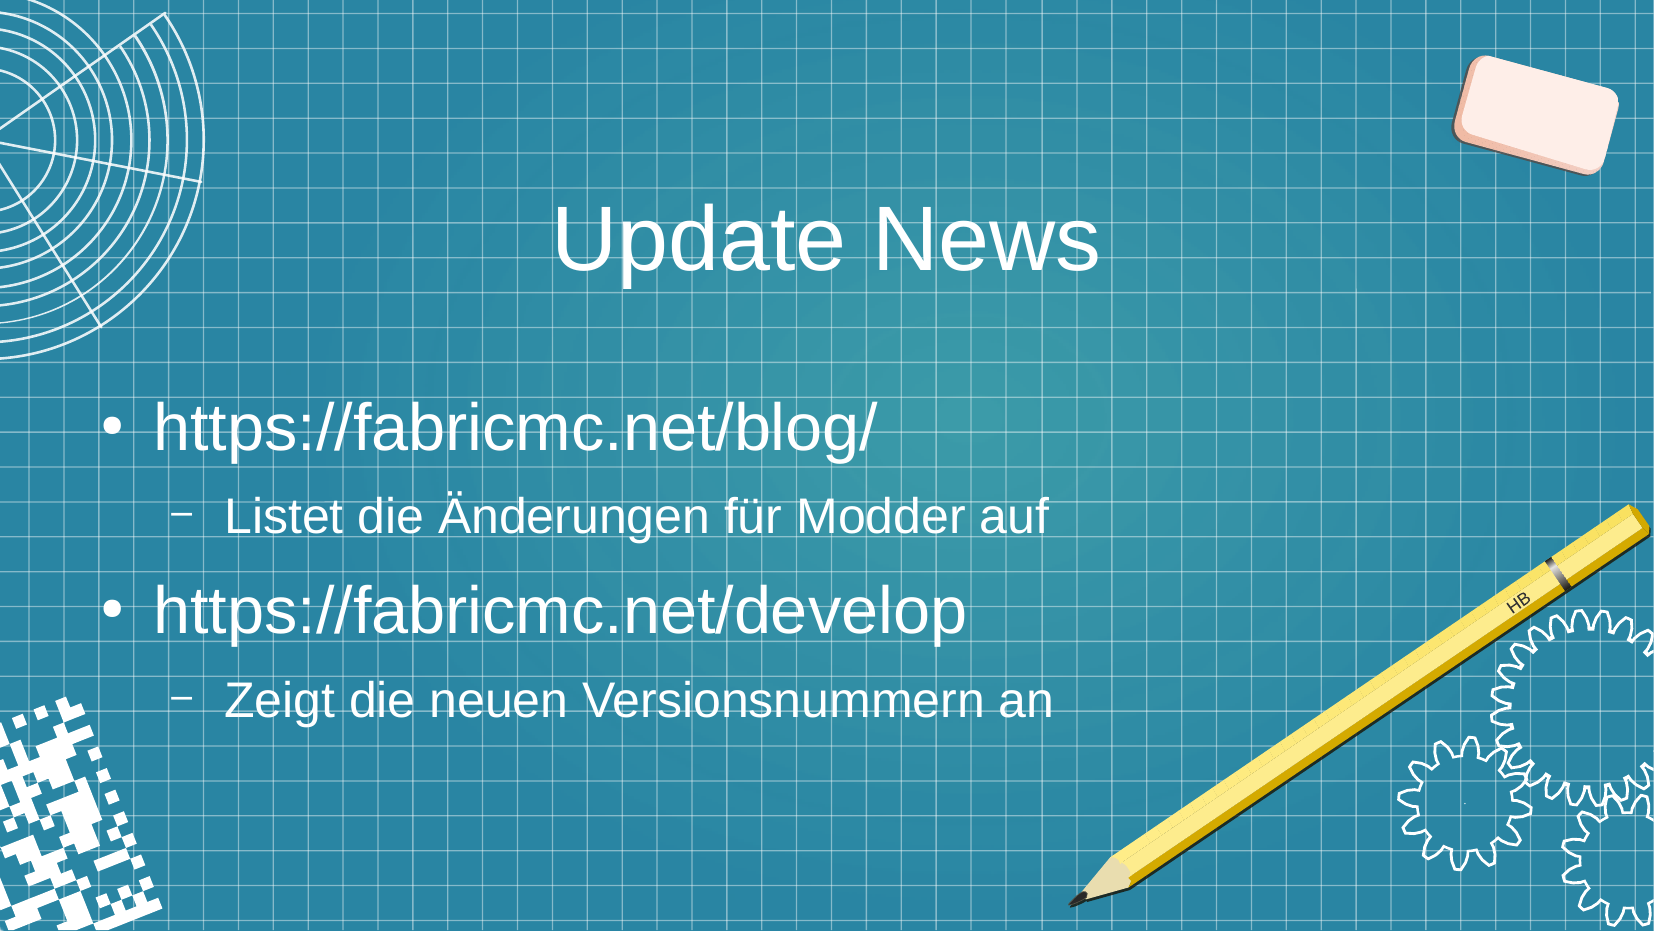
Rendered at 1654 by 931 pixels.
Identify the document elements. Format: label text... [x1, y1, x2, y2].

title Update News [82, 132, 1571, 346]
list https://fabricmc.net/blog/ Listet die Änderungen für Modder auf https://fabricmc.net/develop Zeigt die neuen Versionsnummern an [82, 389, 1571, 842]
